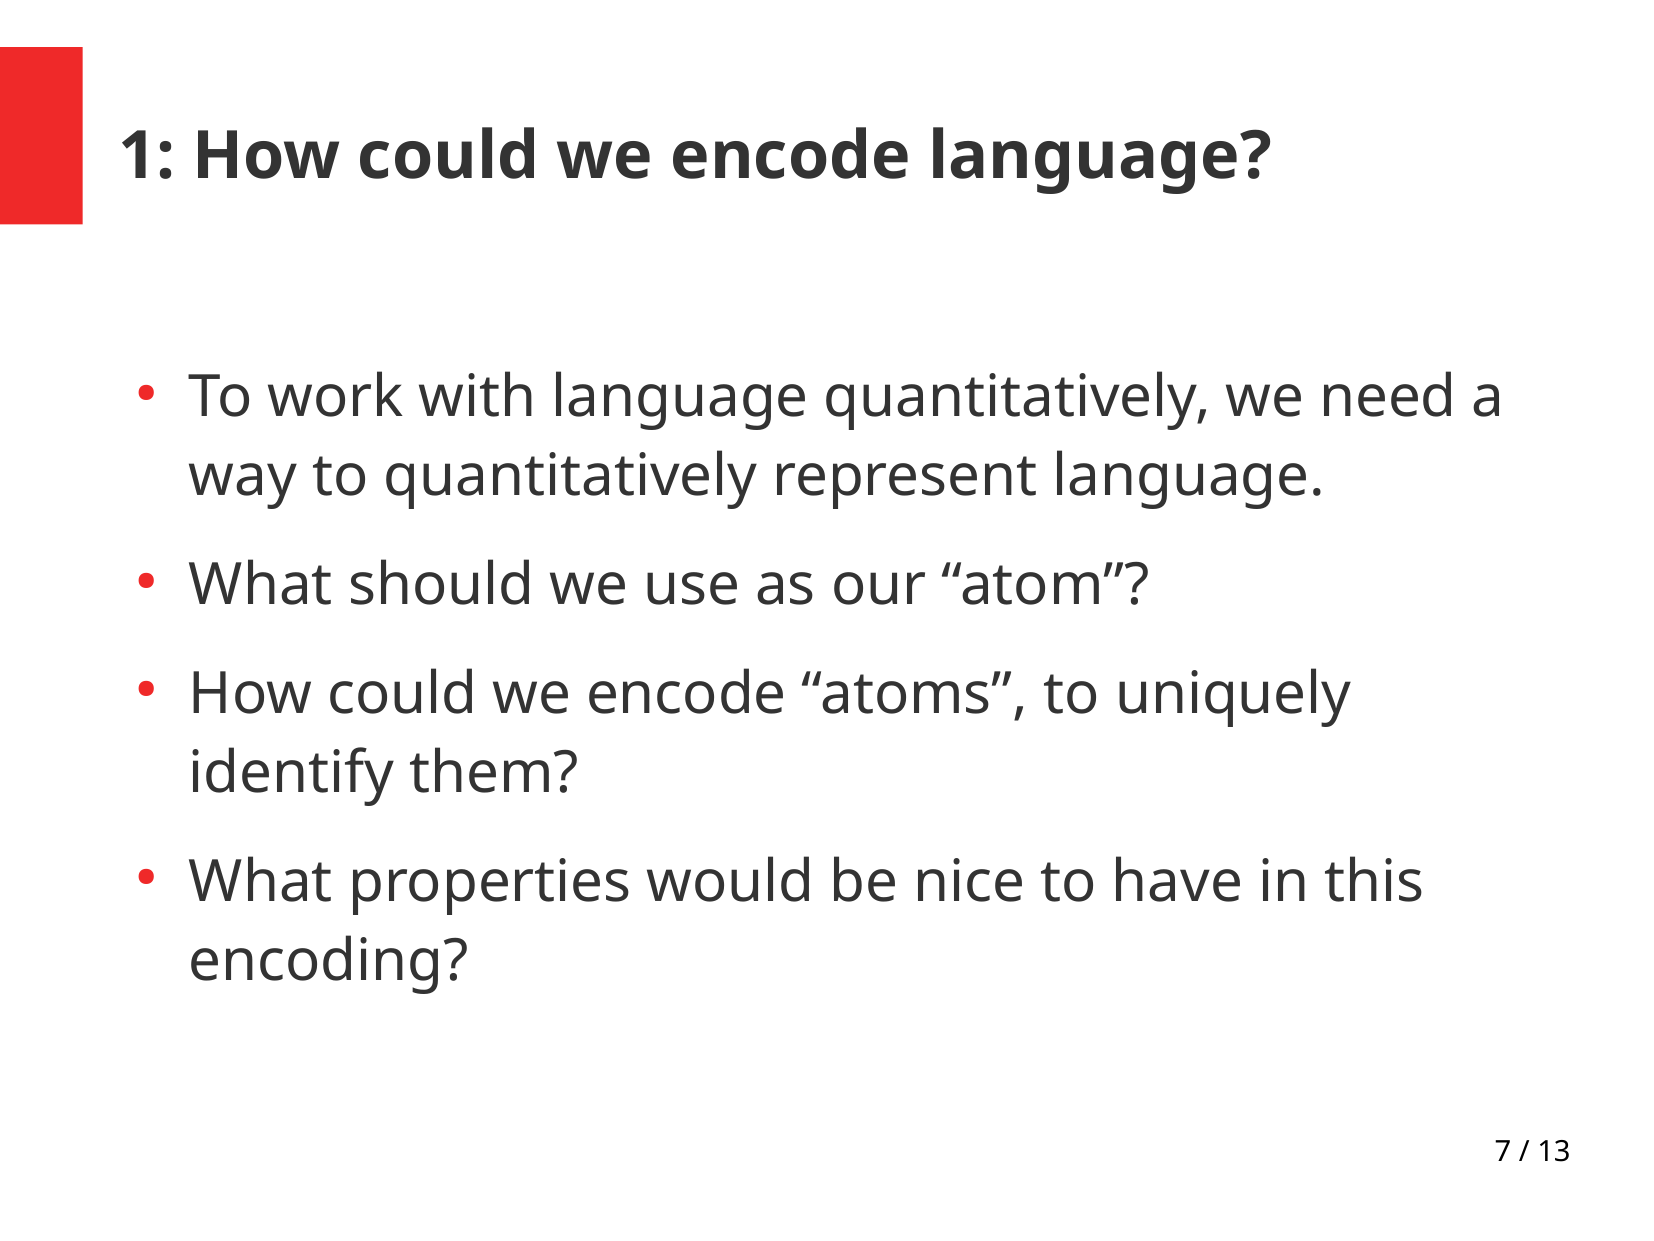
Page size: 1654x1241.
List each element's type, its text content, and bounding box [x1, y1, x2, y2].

list To work with language quantitatively, we need a way to quantitatively represent language. What should we use as our “atom”? How could we encode “atoms”, to uniquely identify them? What properties would be nice to have in this encoding? [118, 354, 1536, 1074]
title 1: How could we encode language? [118, 49, 1571, 257]
